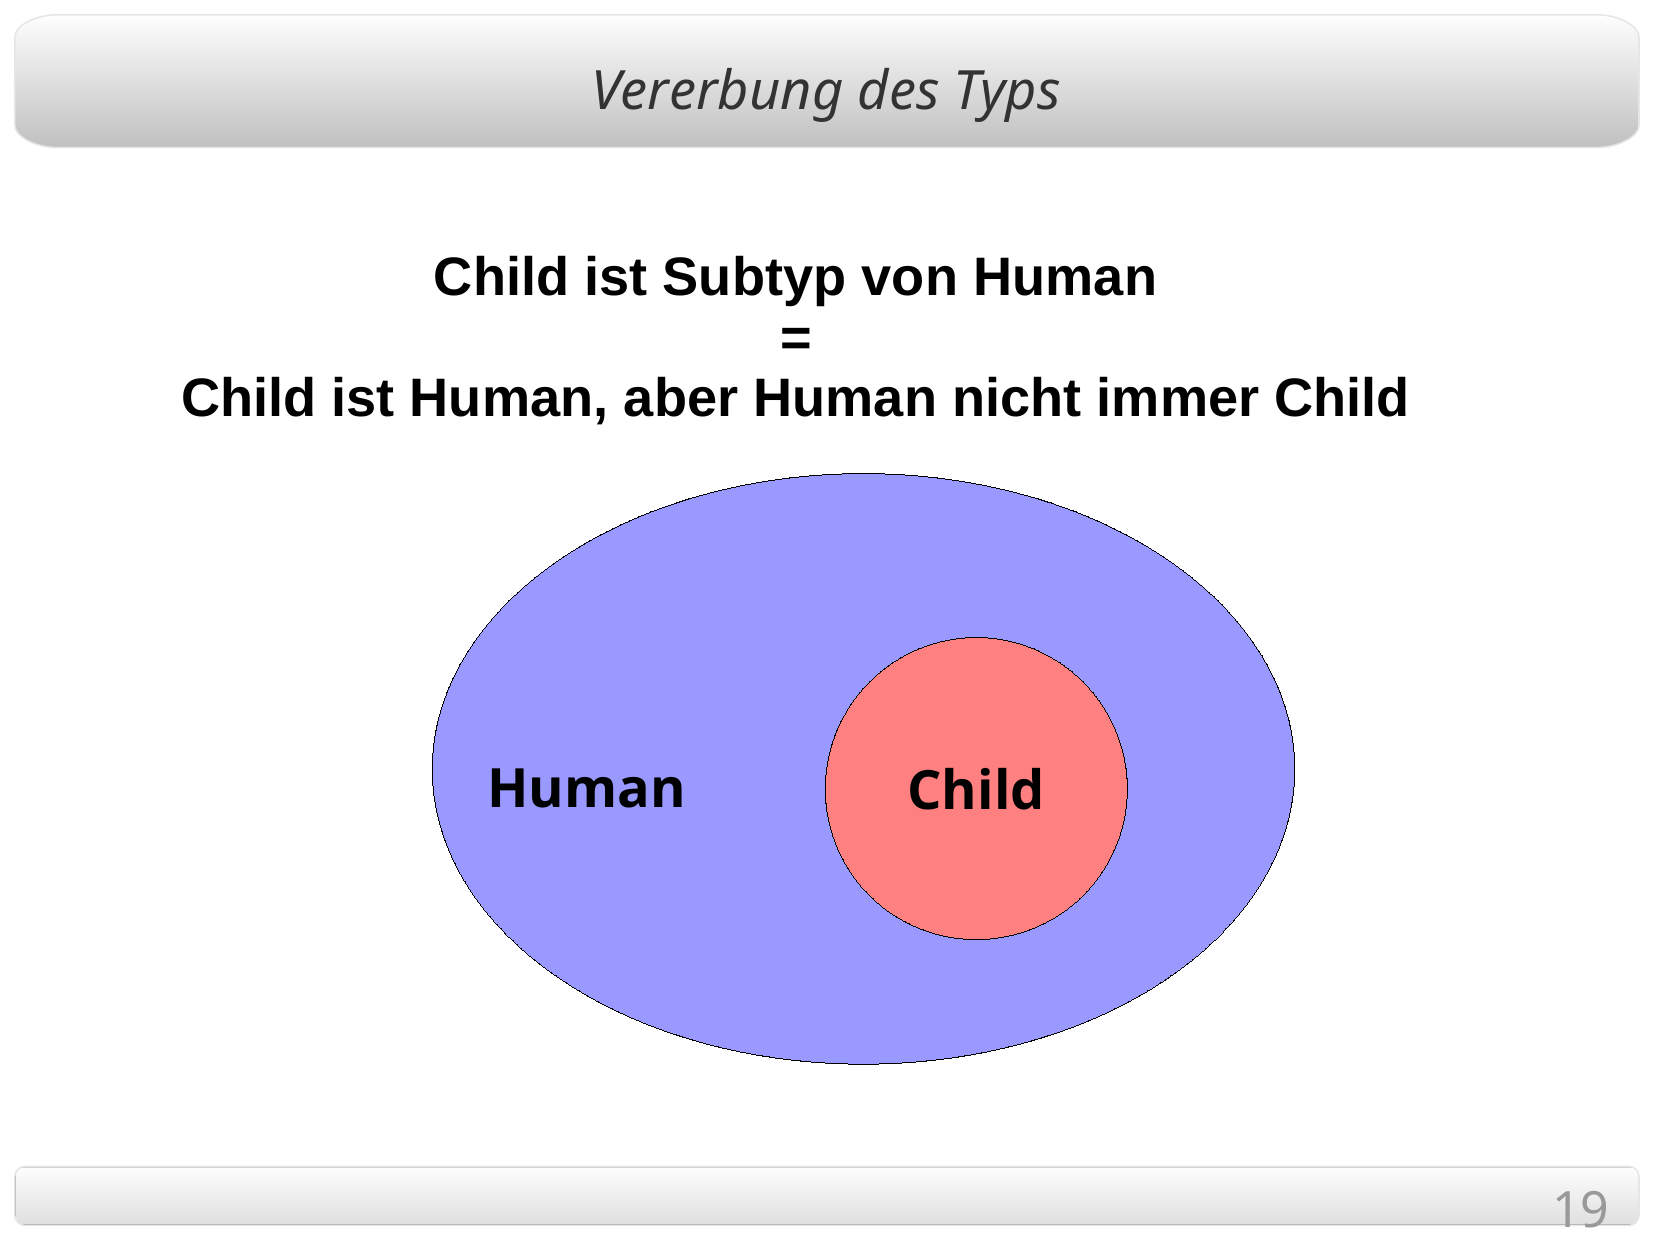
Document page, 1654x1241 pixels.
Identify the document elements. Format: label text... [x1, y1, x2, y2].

text_box Human [487, 750, 705, 817]
title Vererbung des Typs [29, 36, 1624, 140]
text_box Child [825, 637, 1128, 940]
text_box Child ist Subtyp von Human = Child ist Human, aber Human nicht immer Child [180, 246, 1412, 434]
text_box [432, 473, 1295, 1065]
